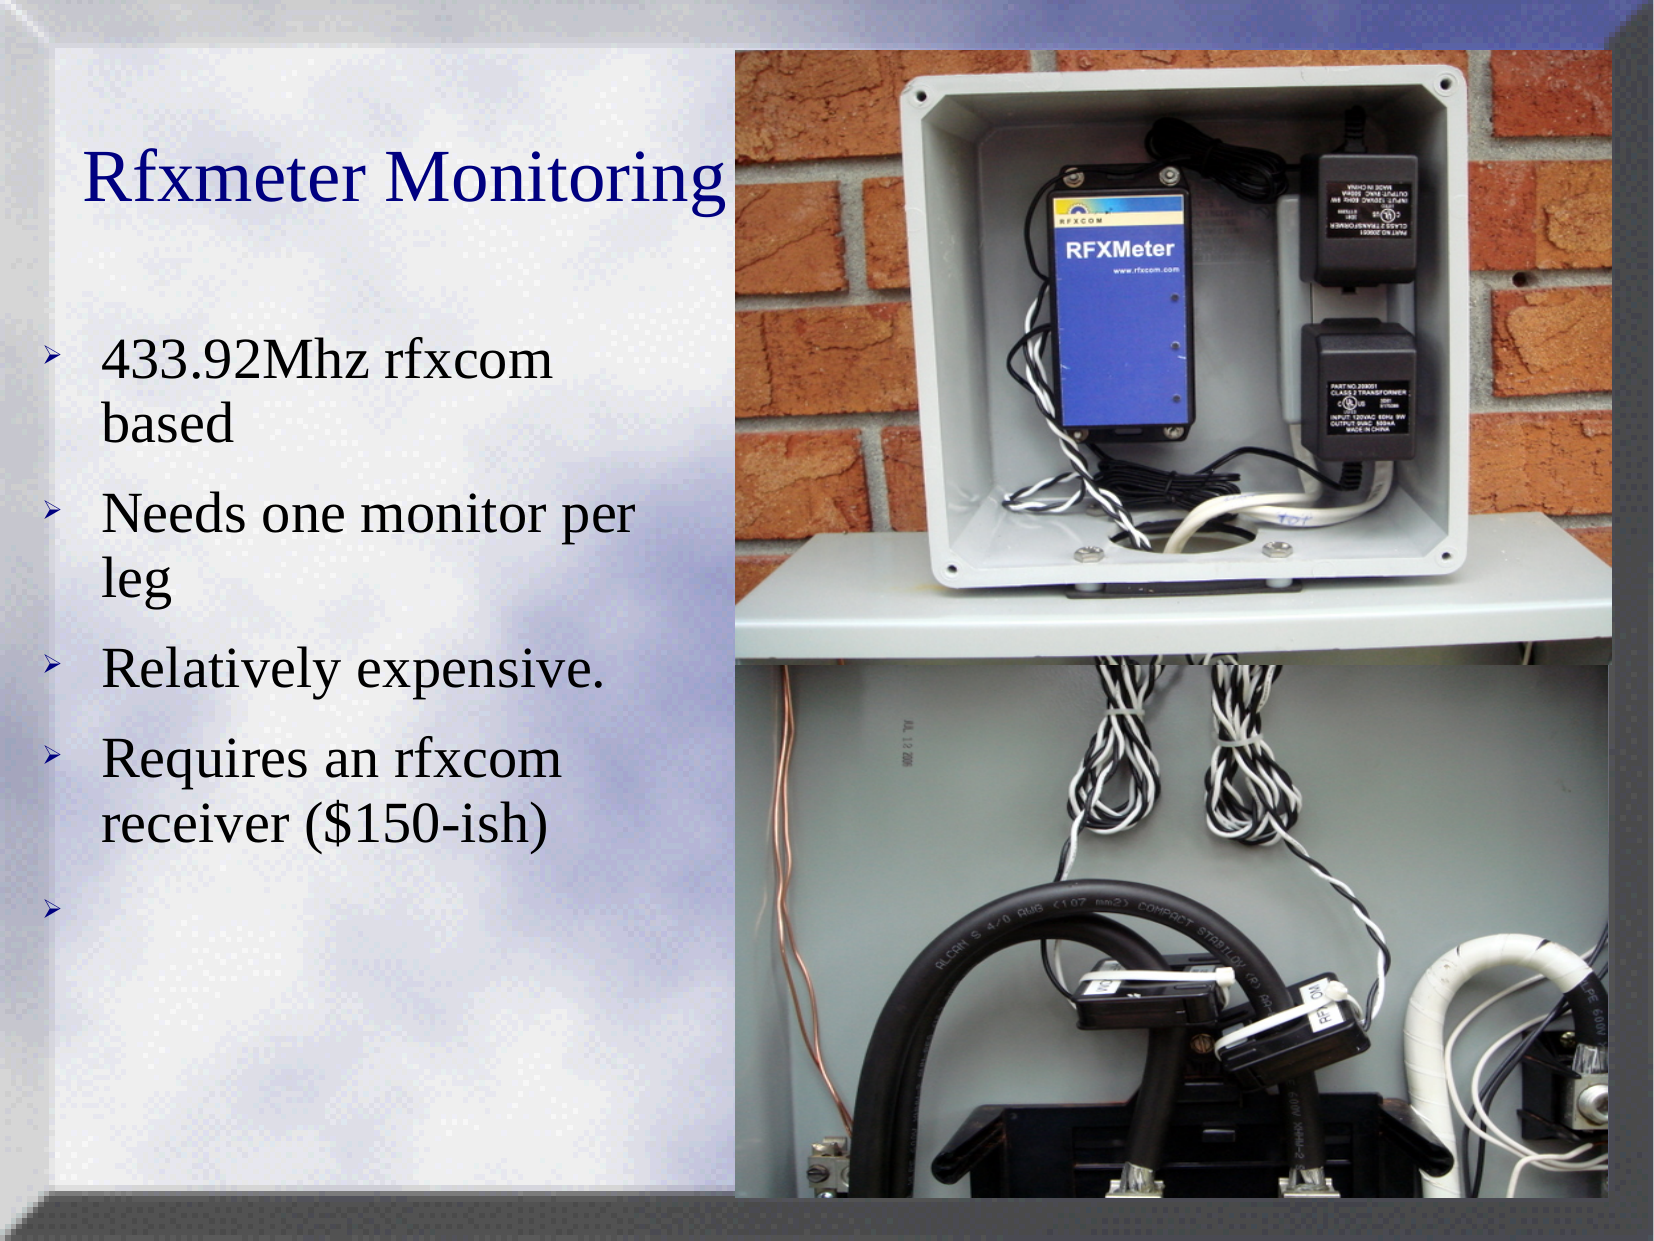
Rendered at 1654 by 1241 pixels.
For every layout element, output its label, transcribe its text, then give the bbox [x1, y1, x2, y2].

list 433.92Mhz rfxcom based Needs one monitor per leg Relatively expensive. Requires an rfxcom receiver ($150-ish) [41, 326, 699, 1119]
picture [0, 0, 1654, 1241]
title Rfxmeter Monitoring [74, 80, 735, 272]
